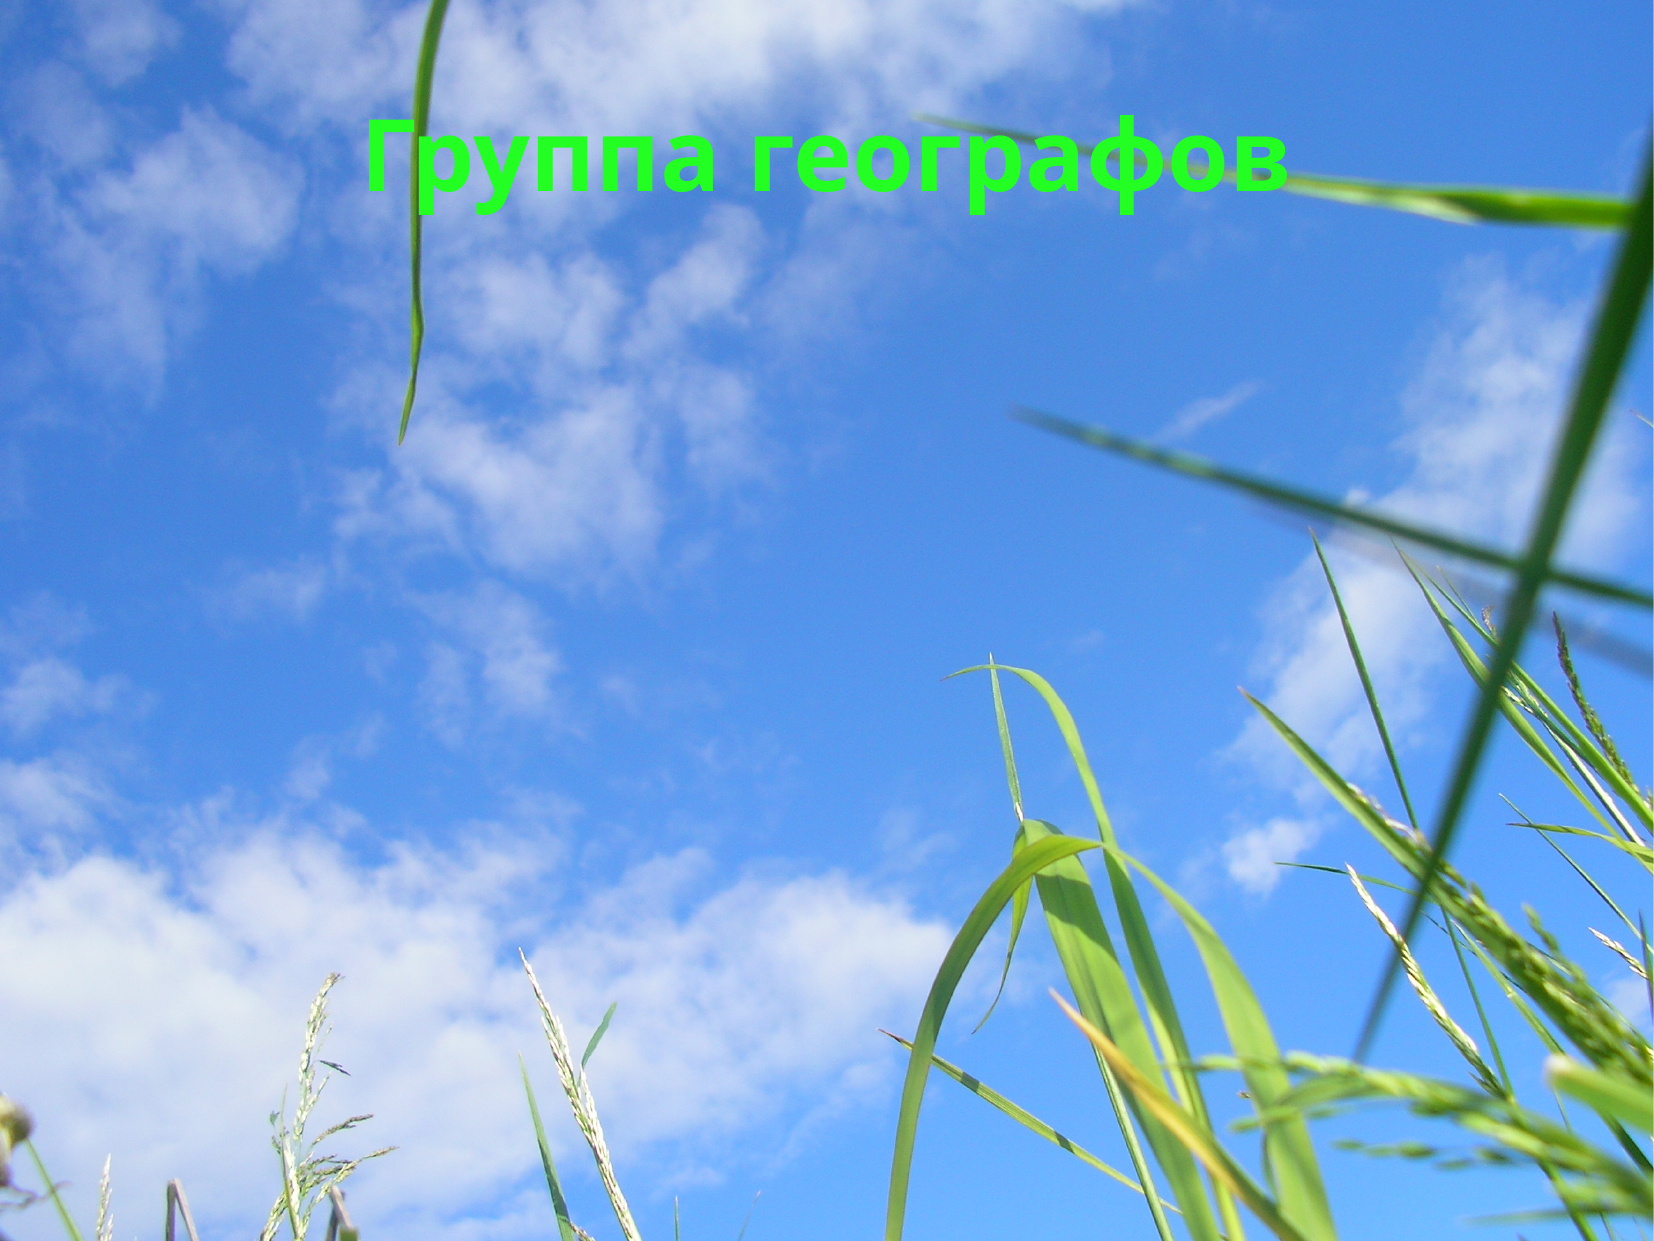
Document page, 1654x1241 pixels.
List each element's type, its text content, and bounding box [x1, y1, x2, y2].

picture [0, 0, 1654, 1241]
title Группа географов [82, 49, 1571, 257]
